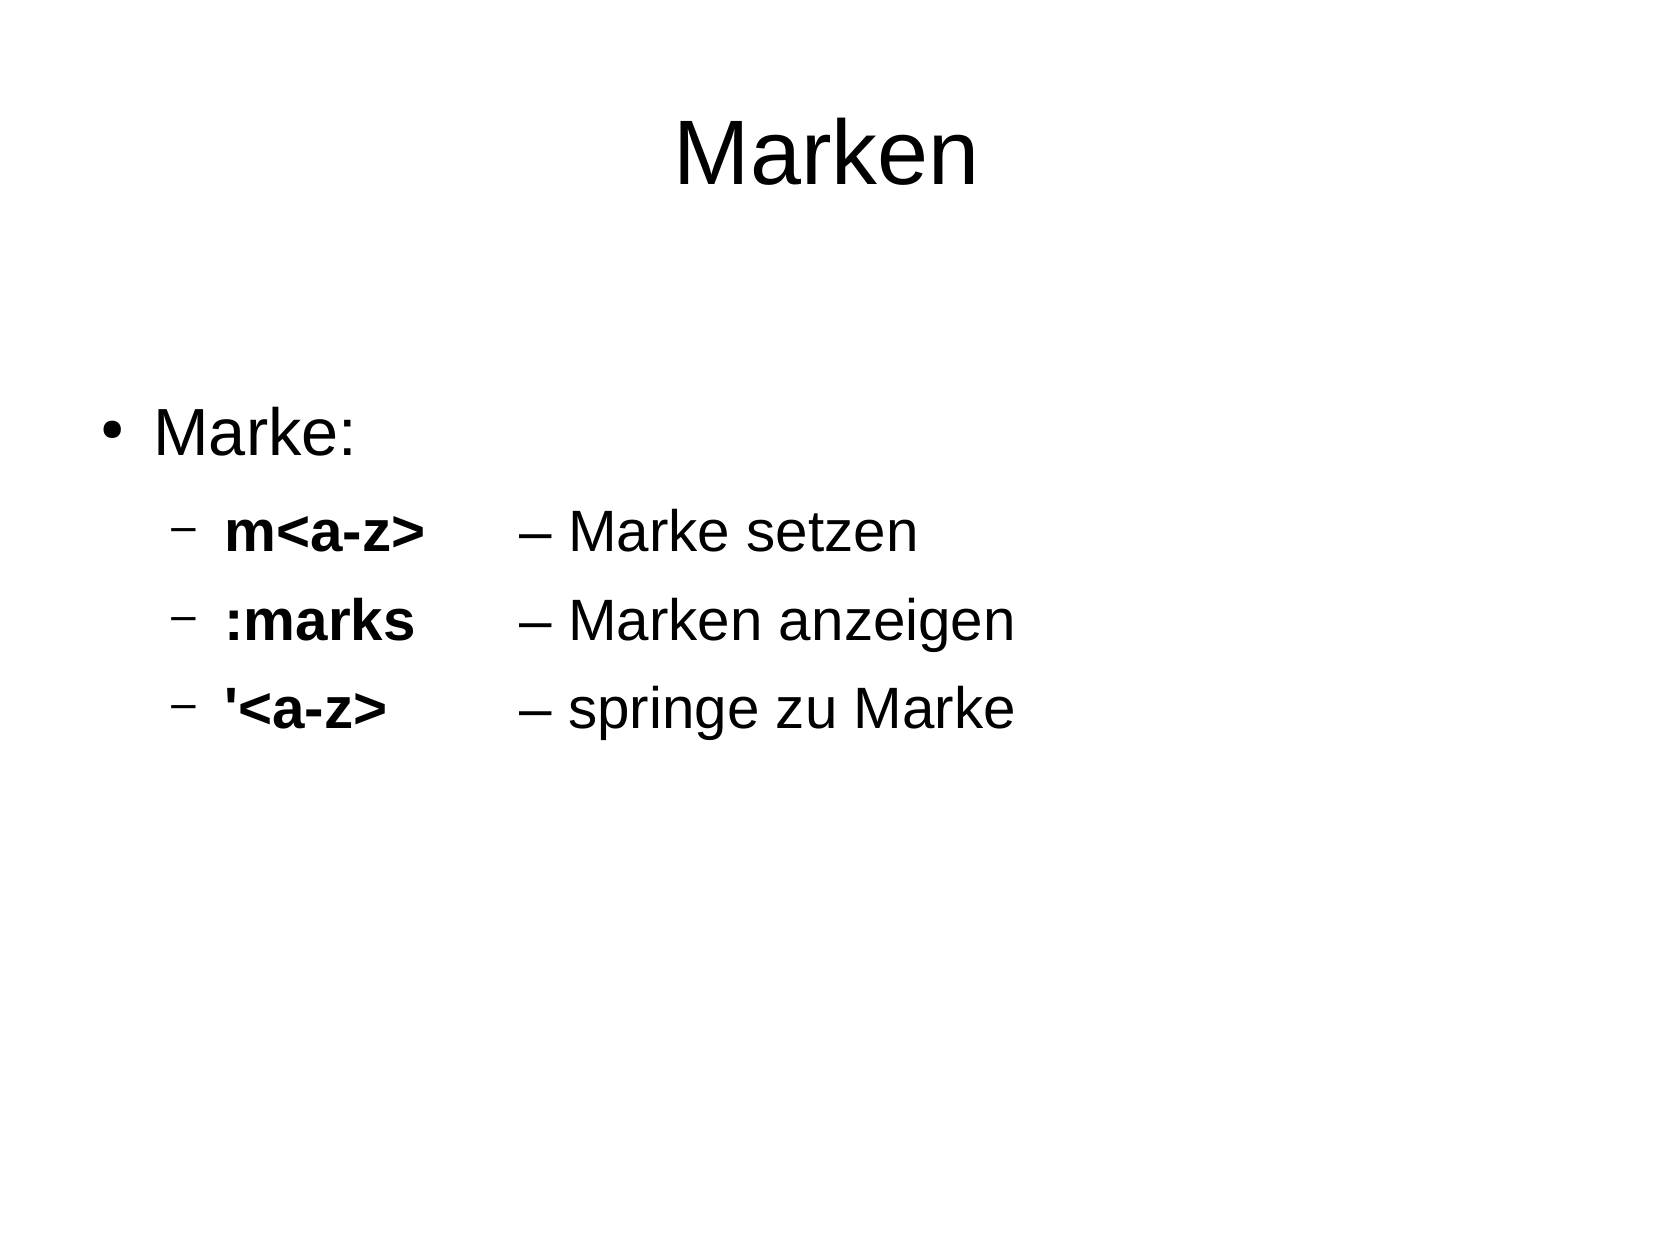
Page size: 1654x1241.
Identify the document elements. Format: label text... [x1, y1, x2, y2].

list Marke: m<a-z> – Marke setzen :marks – Marken anzeigen '<a-z> – springe zu Marke [82, 290, 1571, 1010]
title Marken [82, 49, 1571, 257]
